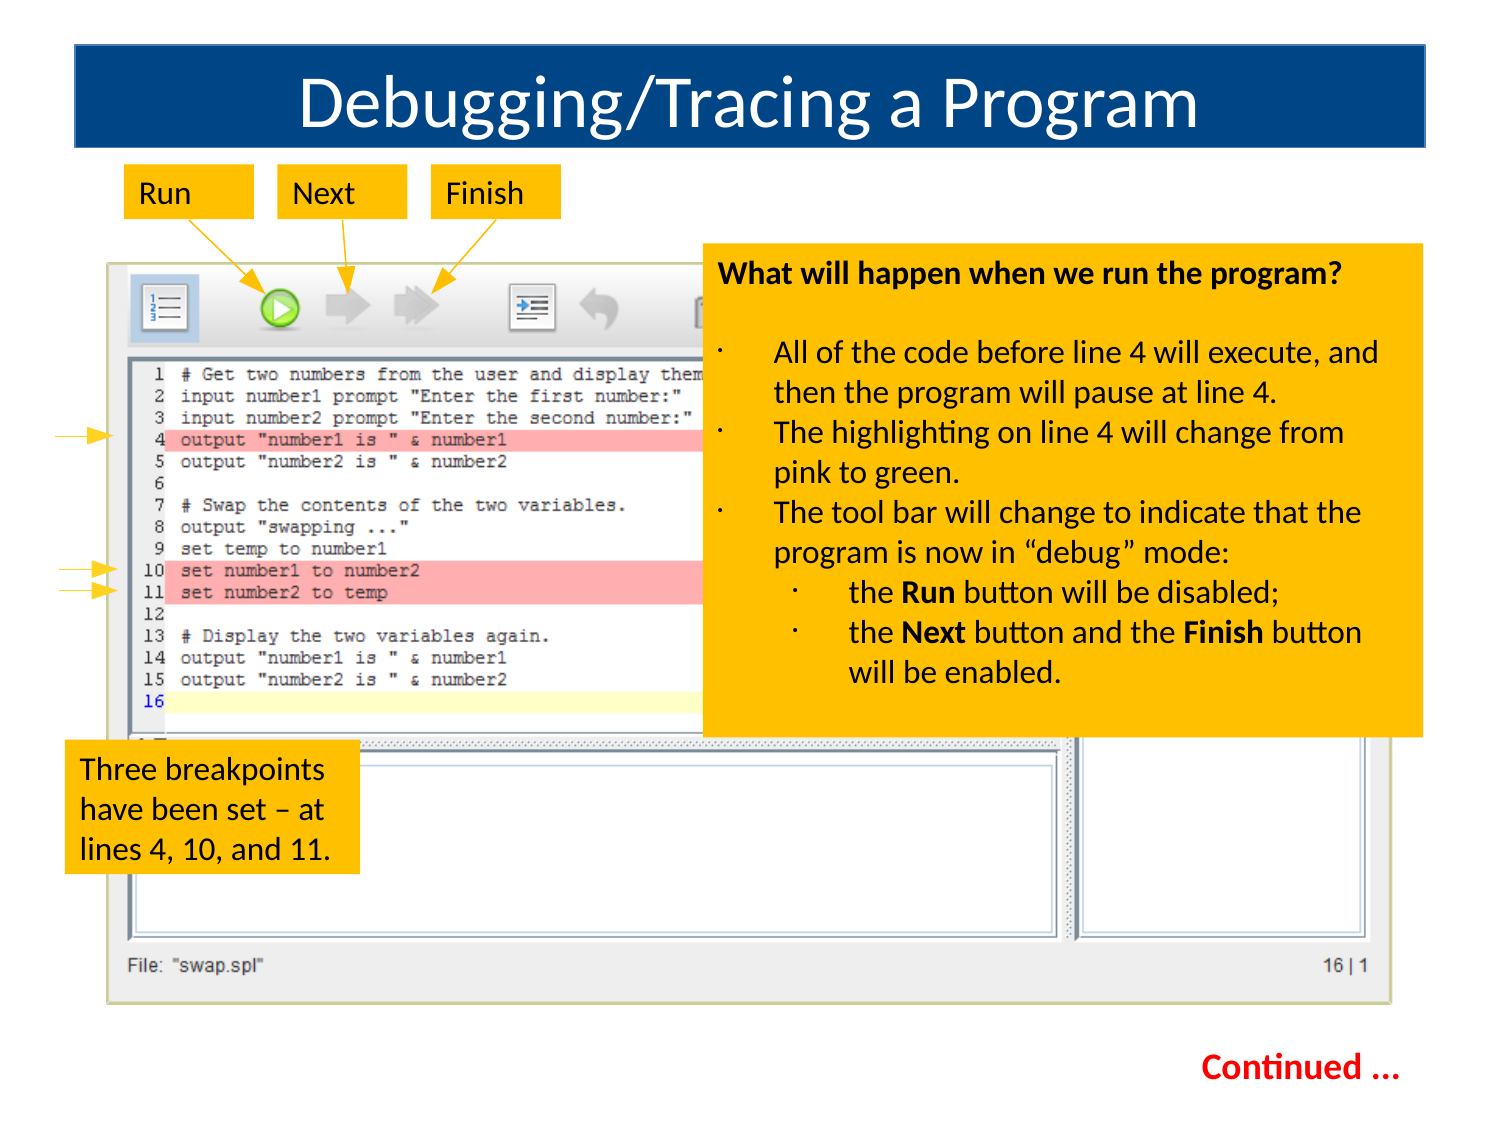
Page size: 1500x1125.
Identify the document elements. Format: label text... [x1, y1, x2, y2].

title Debugging/Tracing a Program [75, 45, 1425, 148]
picture [106, 262, 1394, 1005]
text_box Three breakpoints have been set – at lines 4, 10, and 11. [64, 739, 361, 875]
text_box Next [277, 164, 408, 220]
text_box Continued ... [1187, 1034, 1447, 1095]
text_box Finish [430, 164, 561, 220]
text_box What will happen when we run the program? All of the code before line 4 will execute, and then the program will pause at line 4. The highlighting on line 4 will change from pink to green. The tool bar will change to indicate that the program is now in “debug” mode: the Run button will be disabled; the Next button and the Finish button will be enabled. [702, 243, 1424, 738]
text_box Run [123, 164, 254, 220]
